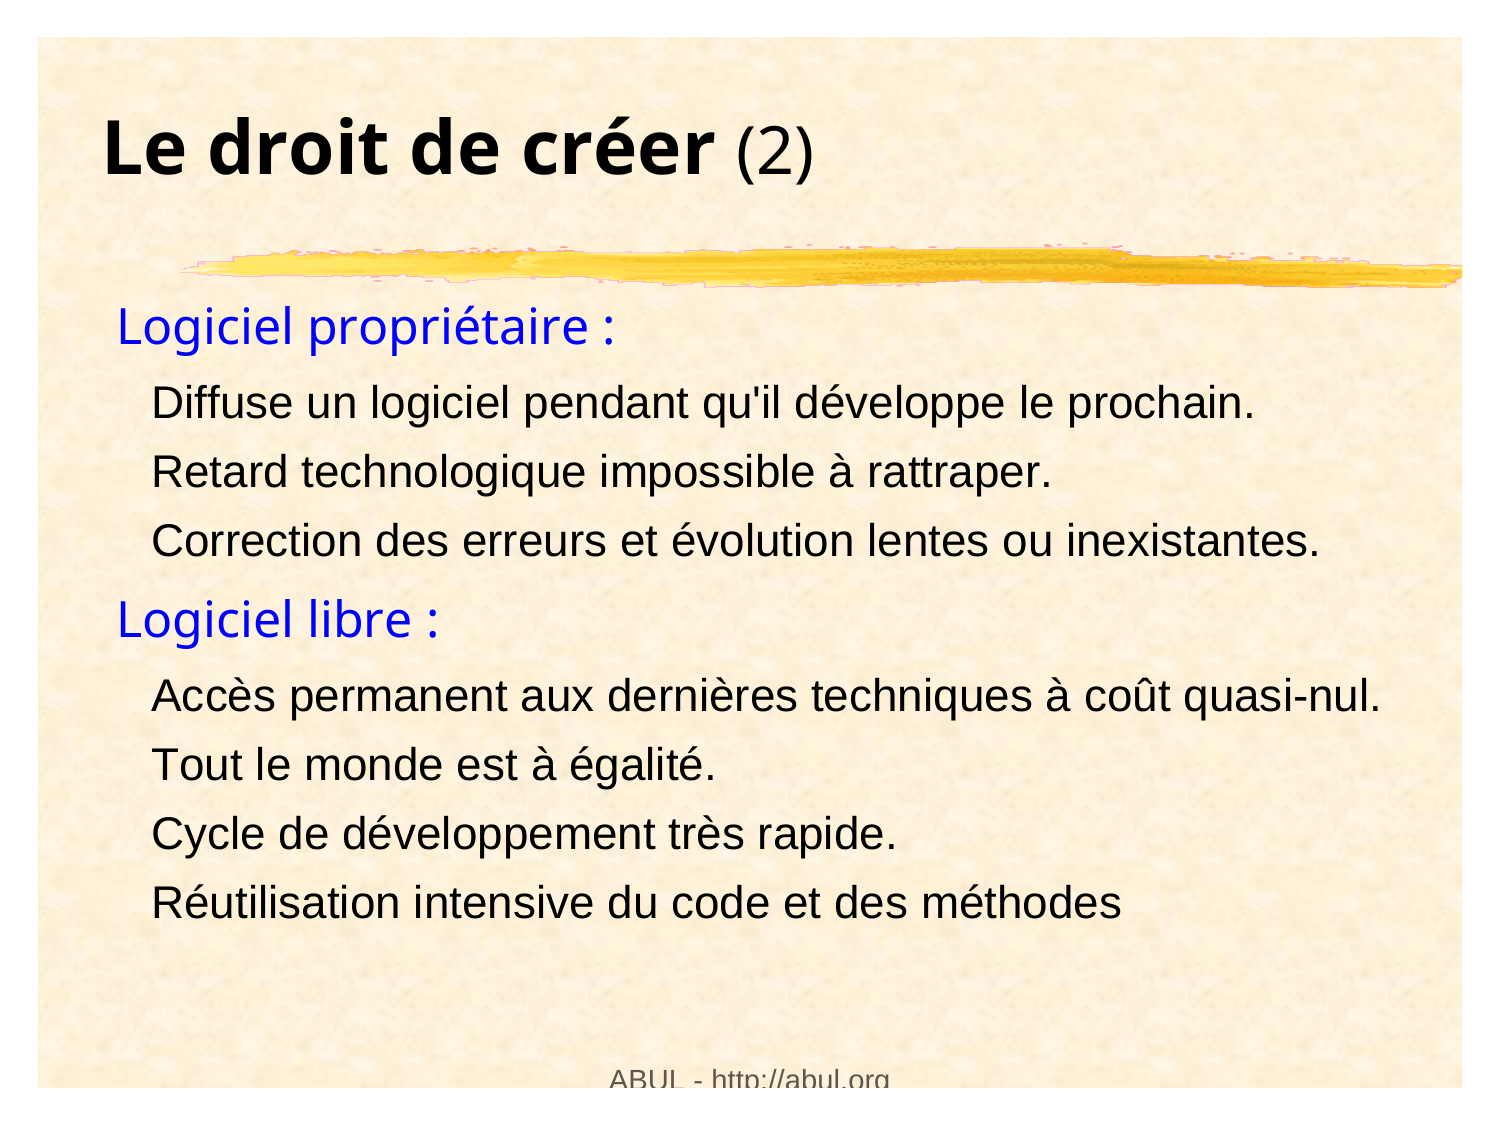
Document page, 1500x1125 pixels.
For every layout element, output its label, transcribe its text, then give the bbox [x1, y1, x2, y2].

picture [732, 1076, 737, 1088]
text_box Logiciel propriétaire : Diffuse un logiciel pendant qu'il développe le prochain. Retard technologique impossible à rattraper. Correction des erreurs et évolution lentes ou inexistantes. Logiciel libre : Accès permanent aux dernières techniques à coût quasi-nul. Tout le monde est à égalité. Cycle de développement très rapide. Réutilisation intensive du code et des méthodes [116, 290, 1442, 992]
picture [852, 1076, 860, 1088]
picture [806, 1076, 813, 1088]
picture [788, 1082, 795, 1088]
picture [37, 37, 1463, 1088]
title Le droit de créer (2) [101, 39, 1312, 253]
picture [748, 1076, 755, 1088]
picture [716, 1076, 723, 1088]
picture [633, 1081, 643, 1088]
picture [612, 1084, 624, 1088]
picture [633, 1072, 642, 1078]
picture [878, 1076, 886, 1088]
picture [614, 1073, 621, 1082]
